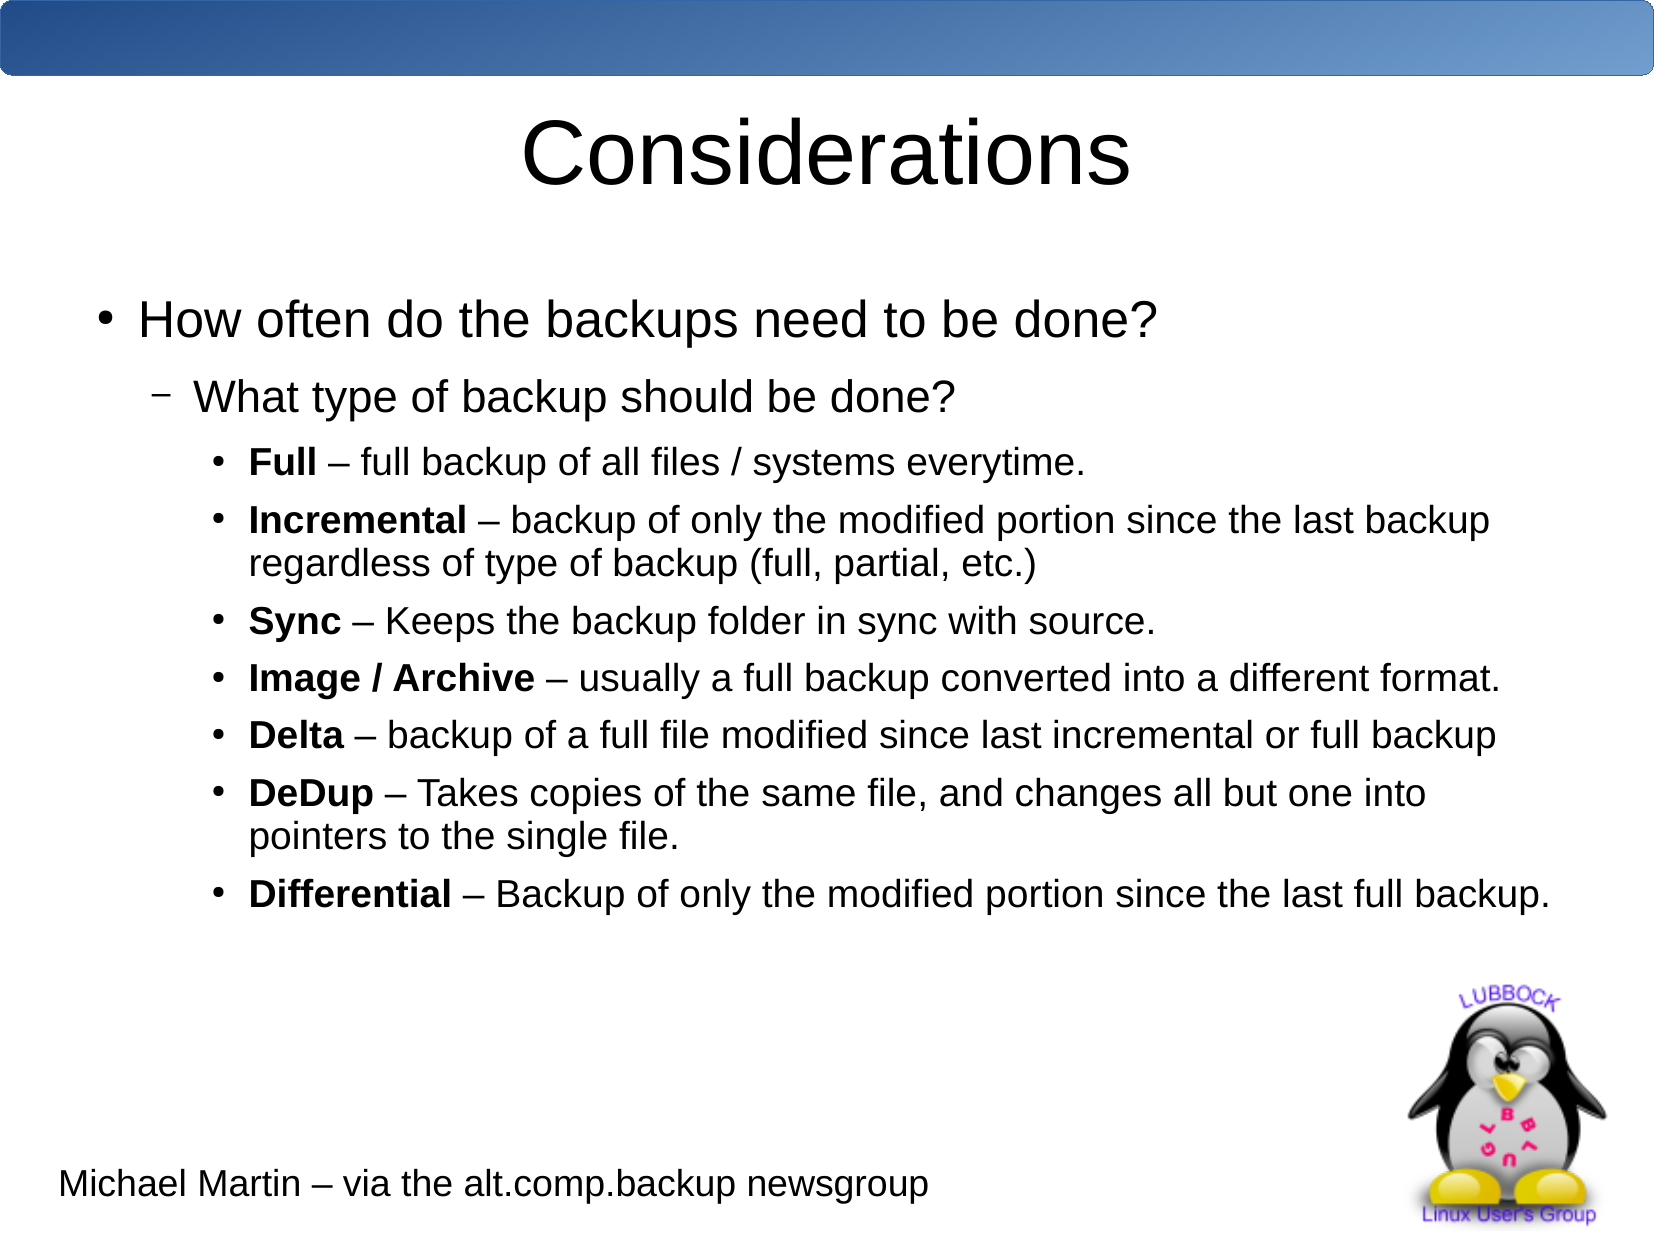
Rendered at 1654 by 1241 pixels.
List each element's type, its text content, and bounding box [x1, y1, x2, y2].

text_box Michael Martin – via the alt.comp.backup newsgroup [43, 1155, 1081, 1212]
list How often do the backups need to be done? What type of backup should be done? Full – full backup of all files / systems everytime. Incremental – backup of only the modified portion since the last backup regardless of type of backup (full, partial, etc.) Sync – Keeps the backup folder in sync with source. Image / Archive – usually a full backup converted into a different format. Delta – backup of a full file modified since last incremental or full backup DeDup – Takes copies of the same file, and changes all but one into pointers to the single file. Differential – Backup of only the modified portion since the last full backup. [82, 290, 1571, 1010]
picture [1380, 974, 1636, 1231]
text_box [0, 0, 1654, 76]
title Considerations [82, 76, 1571, 257]
